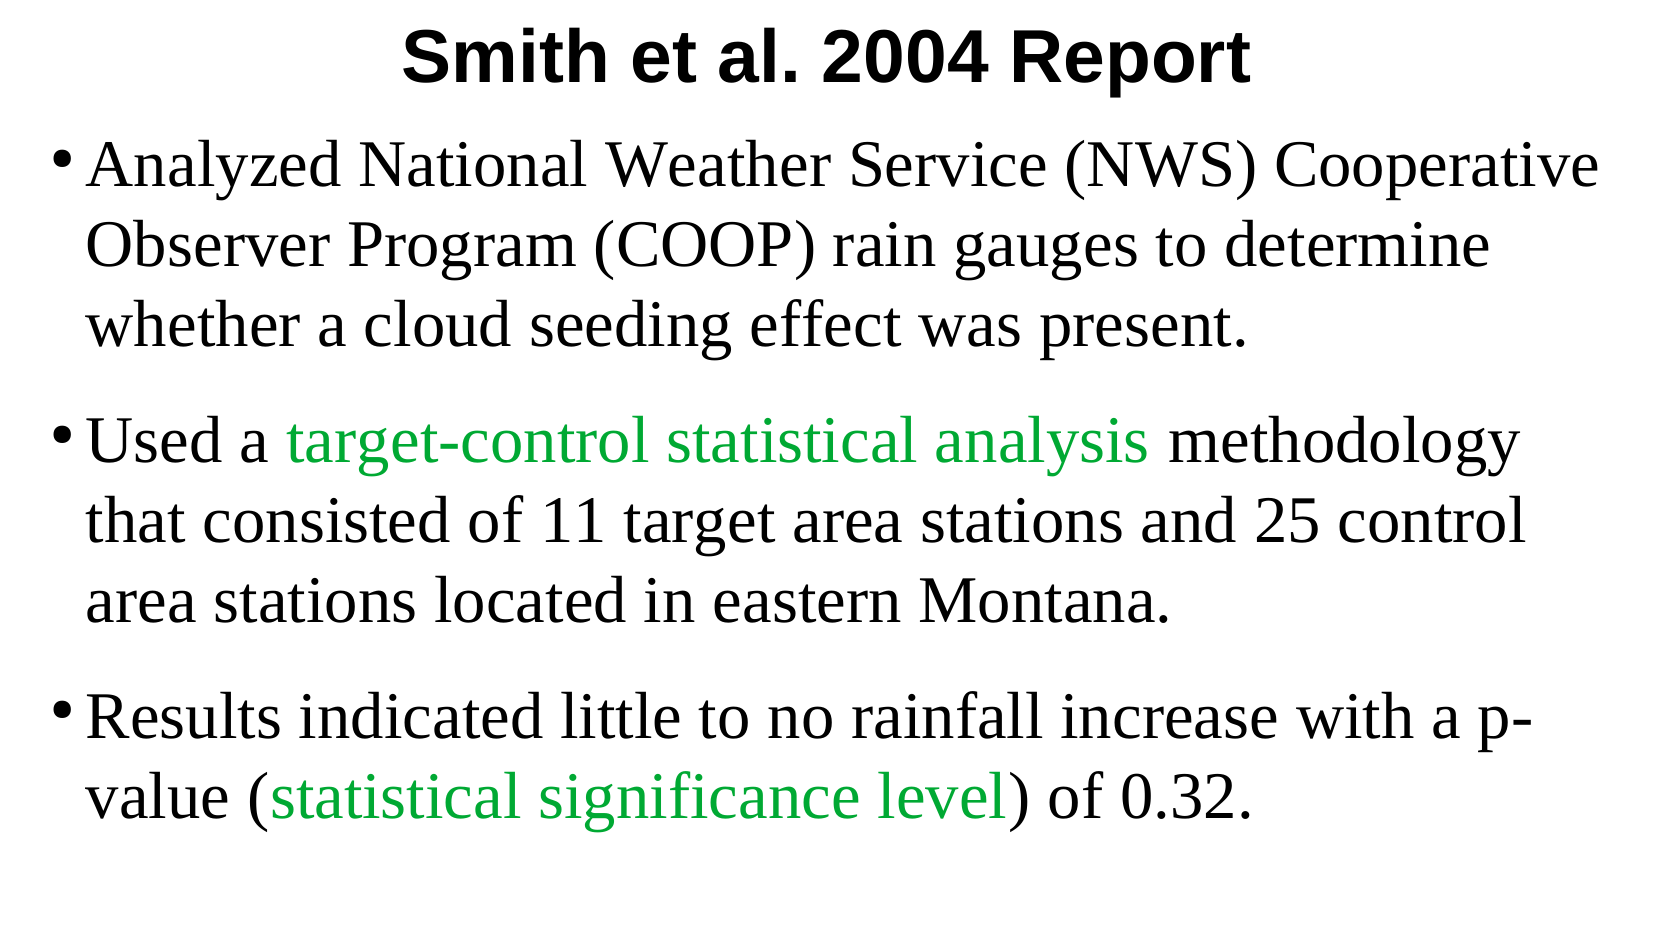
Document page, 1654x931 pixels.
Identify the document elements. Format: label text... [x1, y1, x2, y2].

title Smith et al. 2004 Report [0, 5, 1654, 112]
text_box Analyzed National Weather Service (NWS) Cooperative Observer Program (COOP) rain gauges to determine whether a cloud seeding effect was present. Used a target-control statistical analysis methodology that consisted of 11 target area stations and 25 control area stations located in eastern Montana. Results indicated little to no rainfall increase with a p-value (statistical significance level) of 0.32. [35, 112, 1631, 840]
